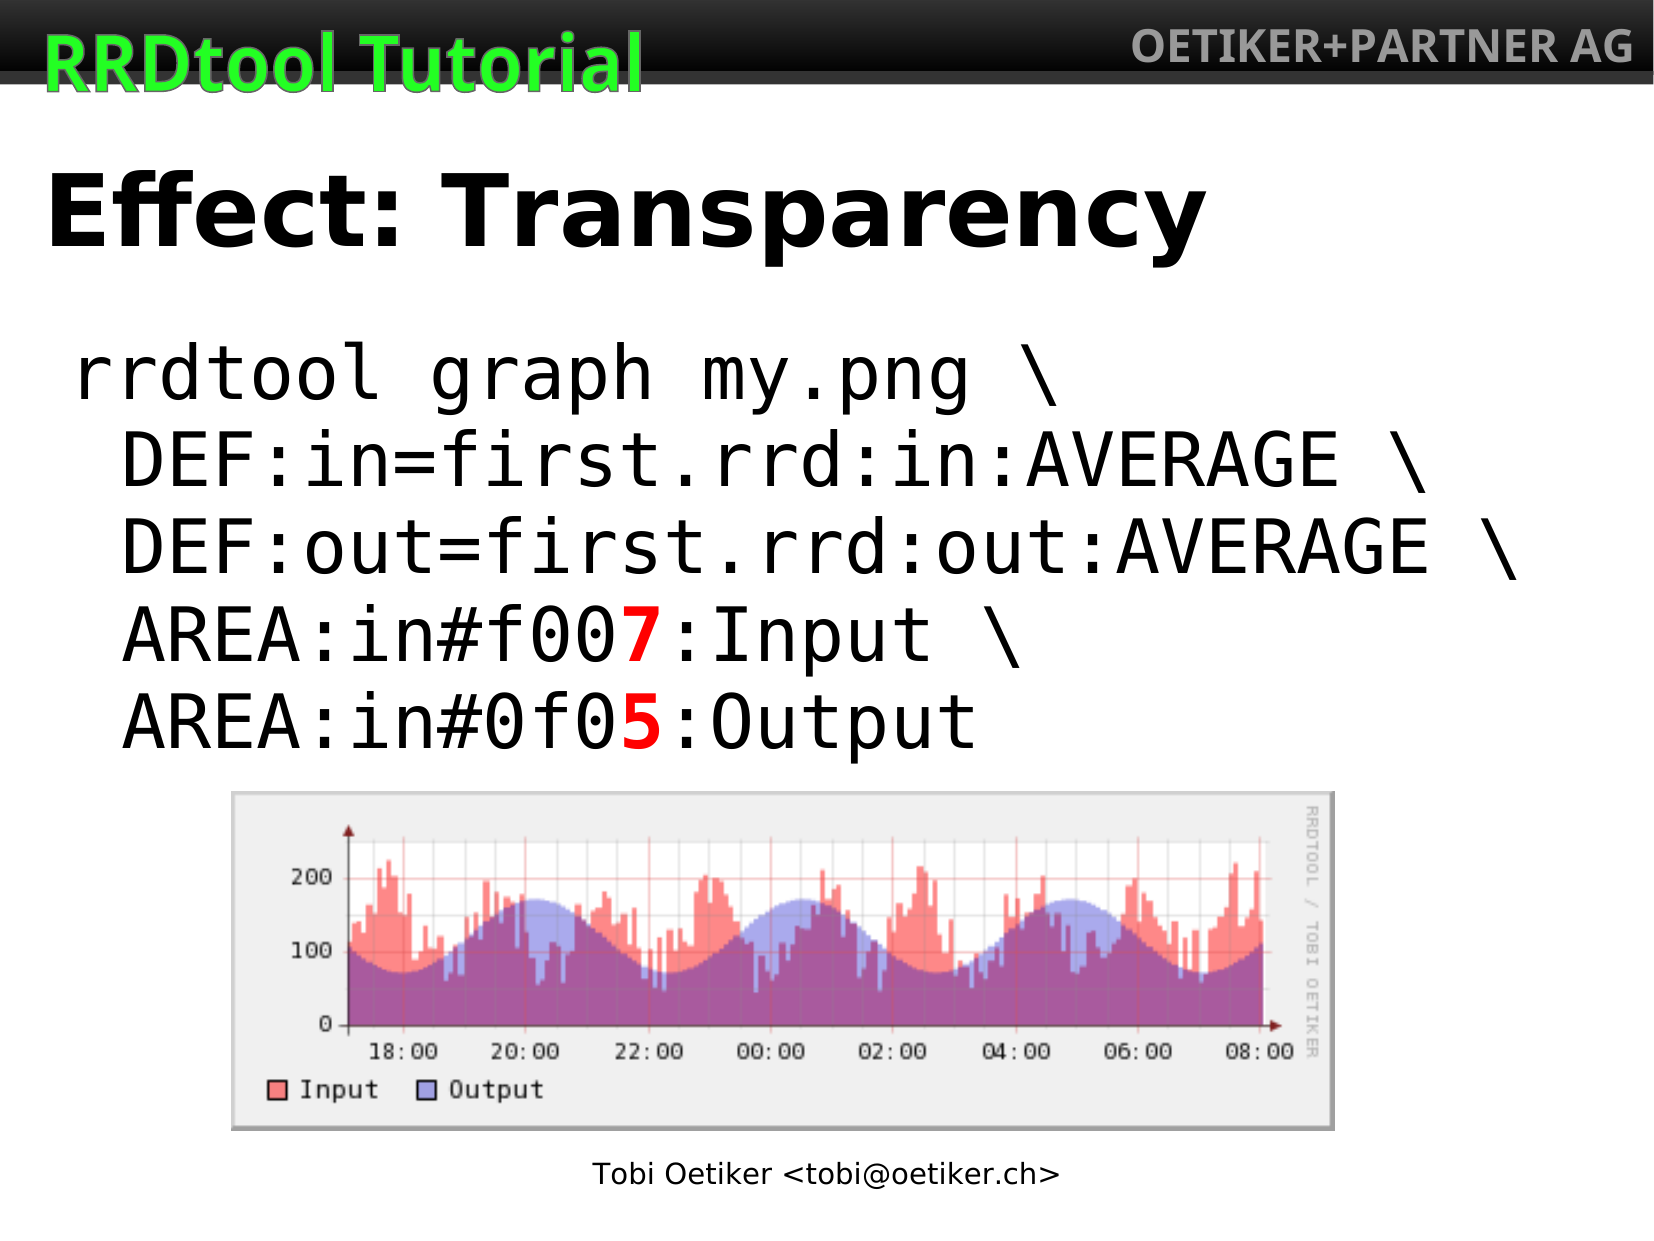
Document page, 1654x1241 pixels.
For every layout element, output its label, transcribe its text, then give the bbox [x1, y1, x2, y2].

picture [231, 791, 1335, 1131]
list rrdtool graph my.png \ DEF:in=first.rrd:in:AVERAGE \ DEF:out=first.rrd:out:AVERAGE \ AREA:in#f007:Input \ AREA:in#0f05:Output [50, 329, 1571, 1099]
title Effect: Transparency [43, 137, 1582, 287]
